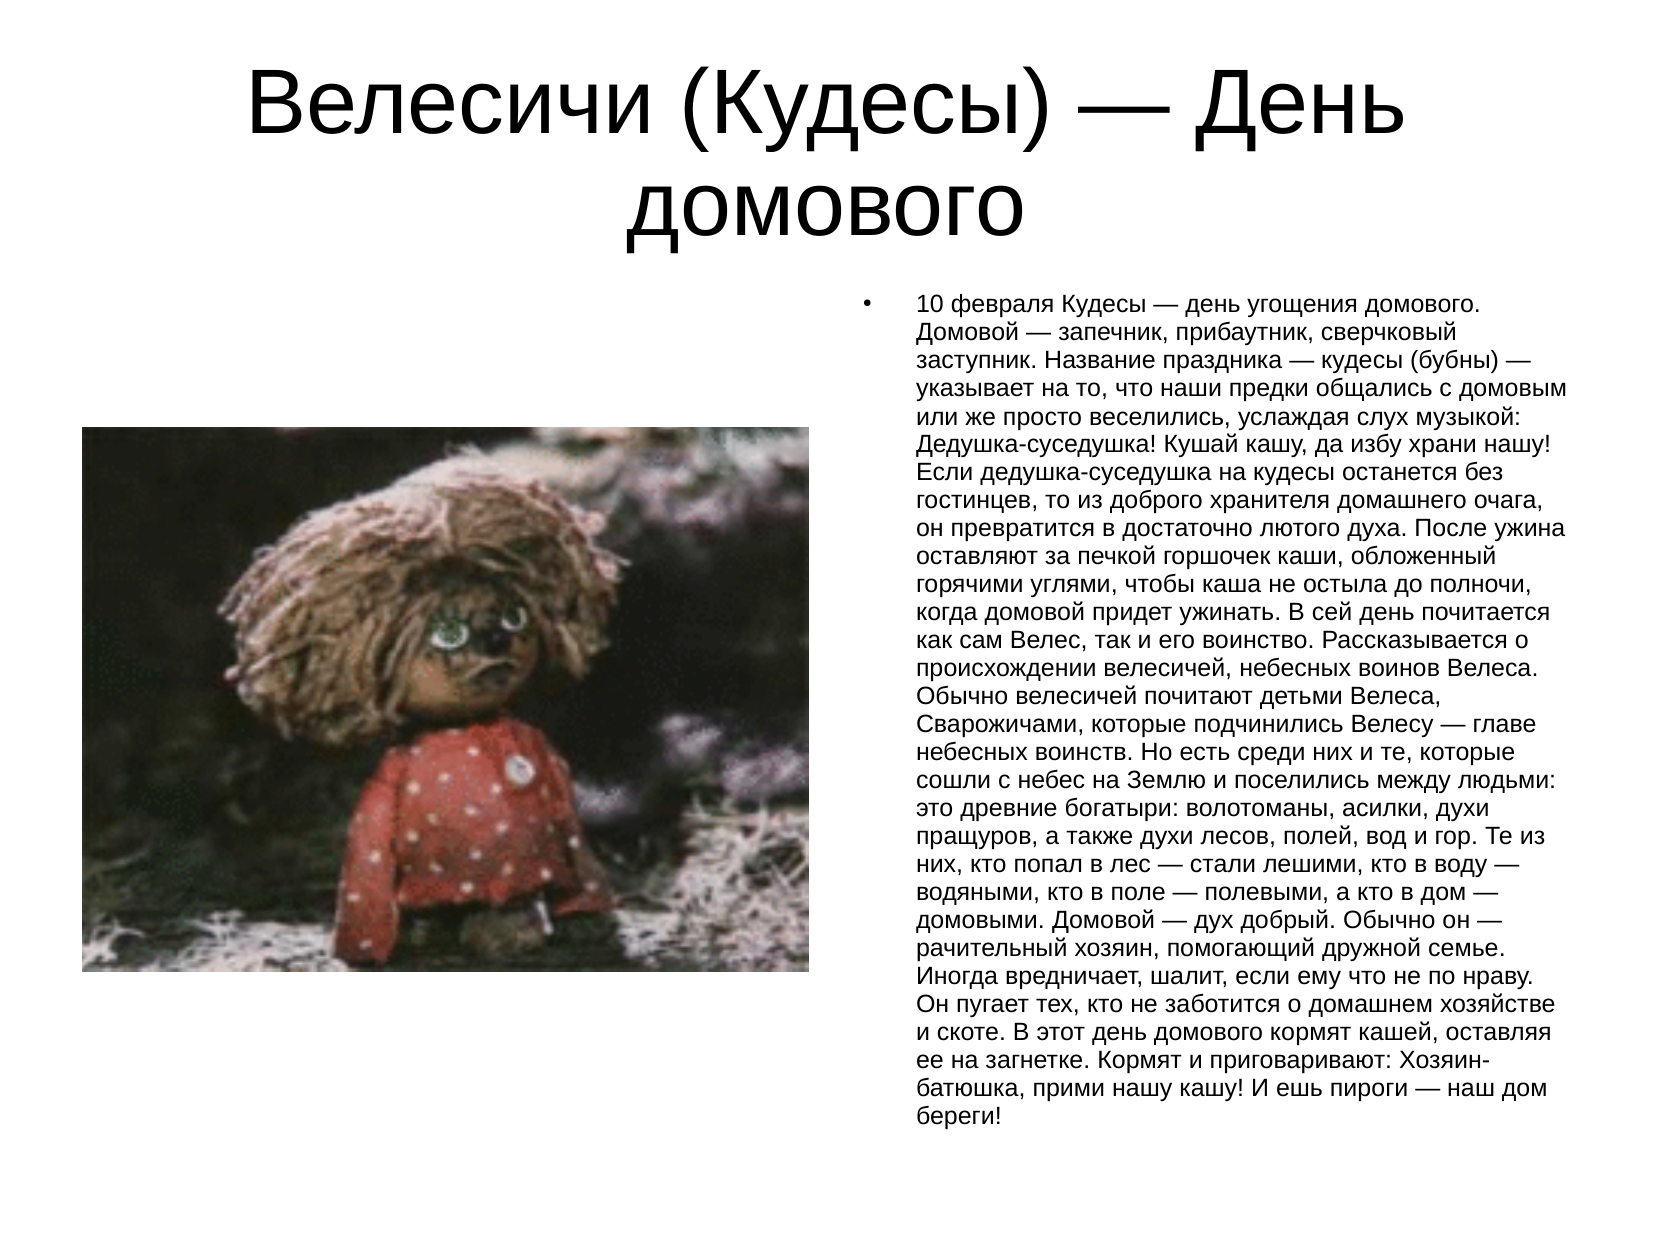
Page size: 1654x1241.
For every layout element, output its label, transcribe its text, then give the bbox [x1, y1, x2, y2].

list 10 февраля Кудесы — день угощения домового. Домовой — запечник, прибаутник, сверчковый заступник. Название праздника — кудесы (бубны) — указывает на то, что наши предки общались с домовым или же просто веселились, услаждая слух музыкой: Дедушка-суседушка! Кушай кашу, да избу храни нашу! Если дедушка-суседушка на кудесы останется без гостинцев, то из доброго хранителя домашнего очага, он превратится в достаточно лютого духа. После ужина оставляют за печкой горшочек каши, обложенный горячими углями, чтобы каша не остыла до полночи, когда домовой придет ужинать. В сей день почитается как сам Велес, так и его воинство. Рассказывается о происхождении велесичей, небесных воинов Велеса. Обычно велесичей почитают детьми Велеса, Сварожичами, которые подчинились Велесу — главе небесных воинств. Но есть среди них и те, которые сошли с небес на Землю и поселились между людьми: это древние богатыри: волотоманы, асилки, духи пращуров, а также духи лесов, полей, вод и гор. Те из них, кто попал в лес — стали лешими, кто в воду — водяными, кто в поле — полевыми, а кто в дом — домовыми. Домовой — дух добрый. Обычно он — рачительный хозяин, помогающий дружной семье. Иногда вредничает, шалит, если ему что не по нраву. Он пугает тех, кто не заботится о домашнем хозяйстве и скоте. В этот день домового кормят кашей, оставляя ее на загнетке. Кормят и приговаривают: Хозяин-батюшка, прими нашу кашу! И ешь пироги — наш дом береги! [845, 290, 1572, 1131]
picture [82, 427, 809, 972]
title Велесичи (Кудесы) — День домового [82, 49, 1571, 257]
